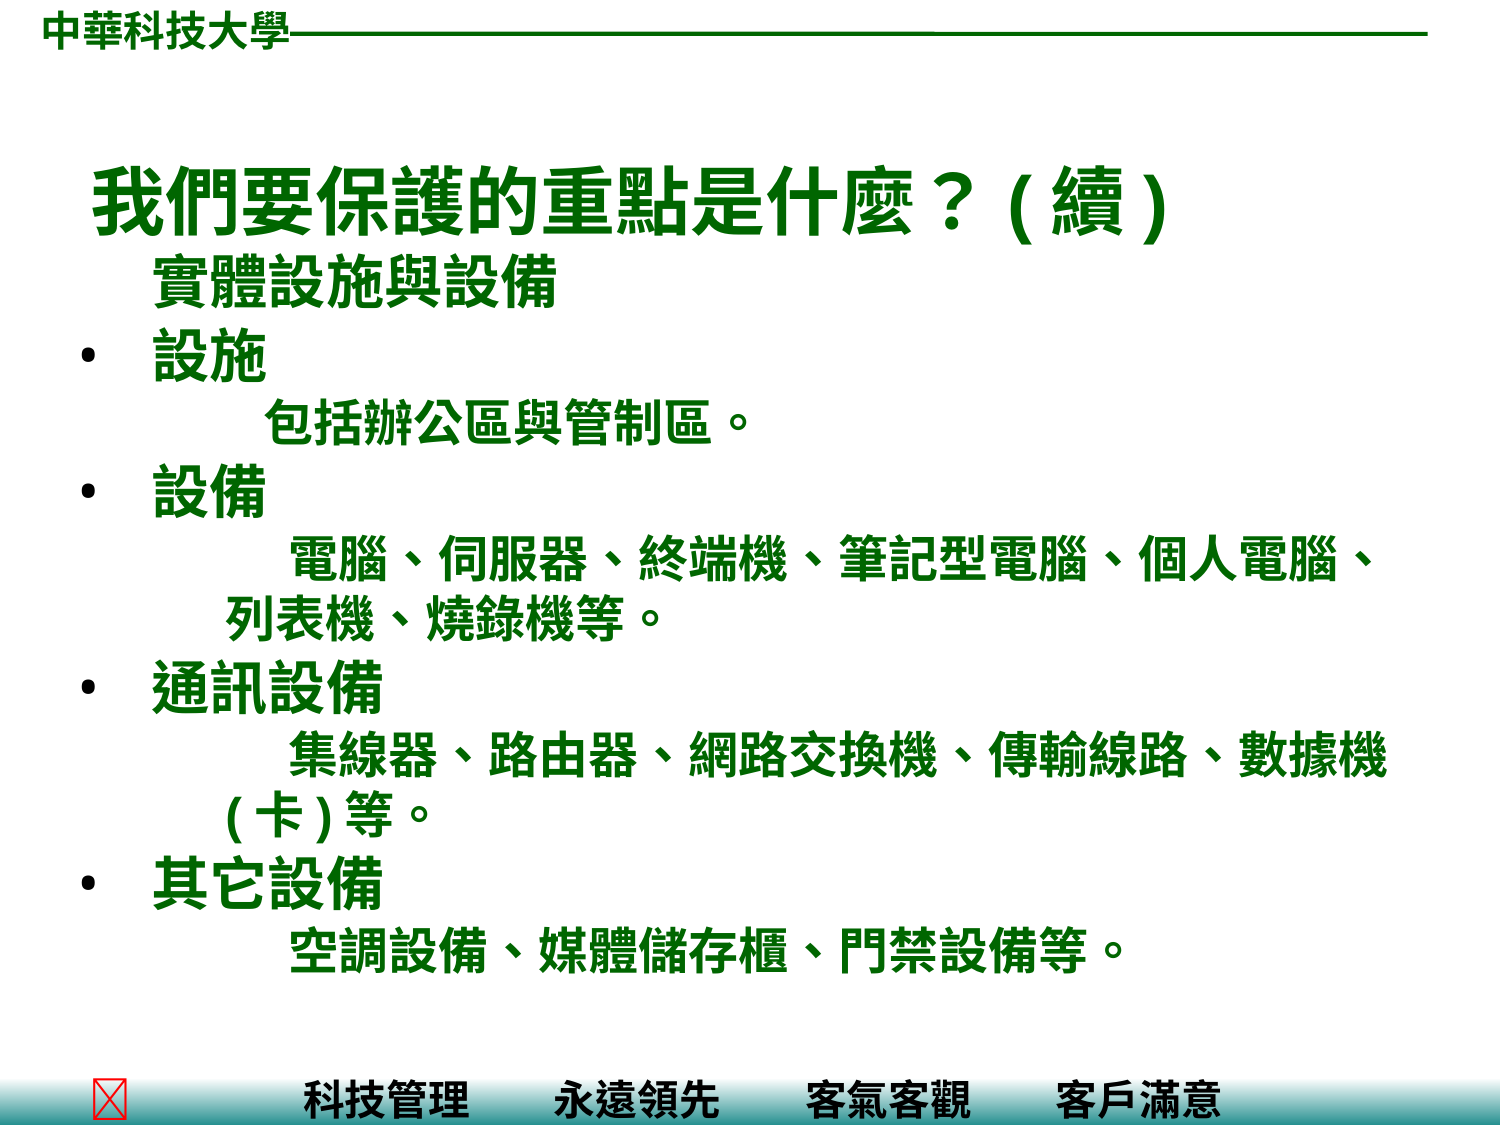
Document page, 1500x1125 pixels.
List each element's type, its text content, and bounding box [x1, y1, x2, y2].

title 我們要保護的重點是什麼？(續) [75, 138, 1426, 217]
list 實體設施與設備 設施 包括辦公區與管制區。 設備 電腦、伺服器、終端機、筆記型電腦、個人電腦、列表機、燒錄機等。 通訊設備 集線器、路由器、網路交換機、傳輸線路、數據機(卡)等。 其它設備 空調設備、媒體儲存櫃、門禁設備等。 [62, 237, 1413, 1021]
